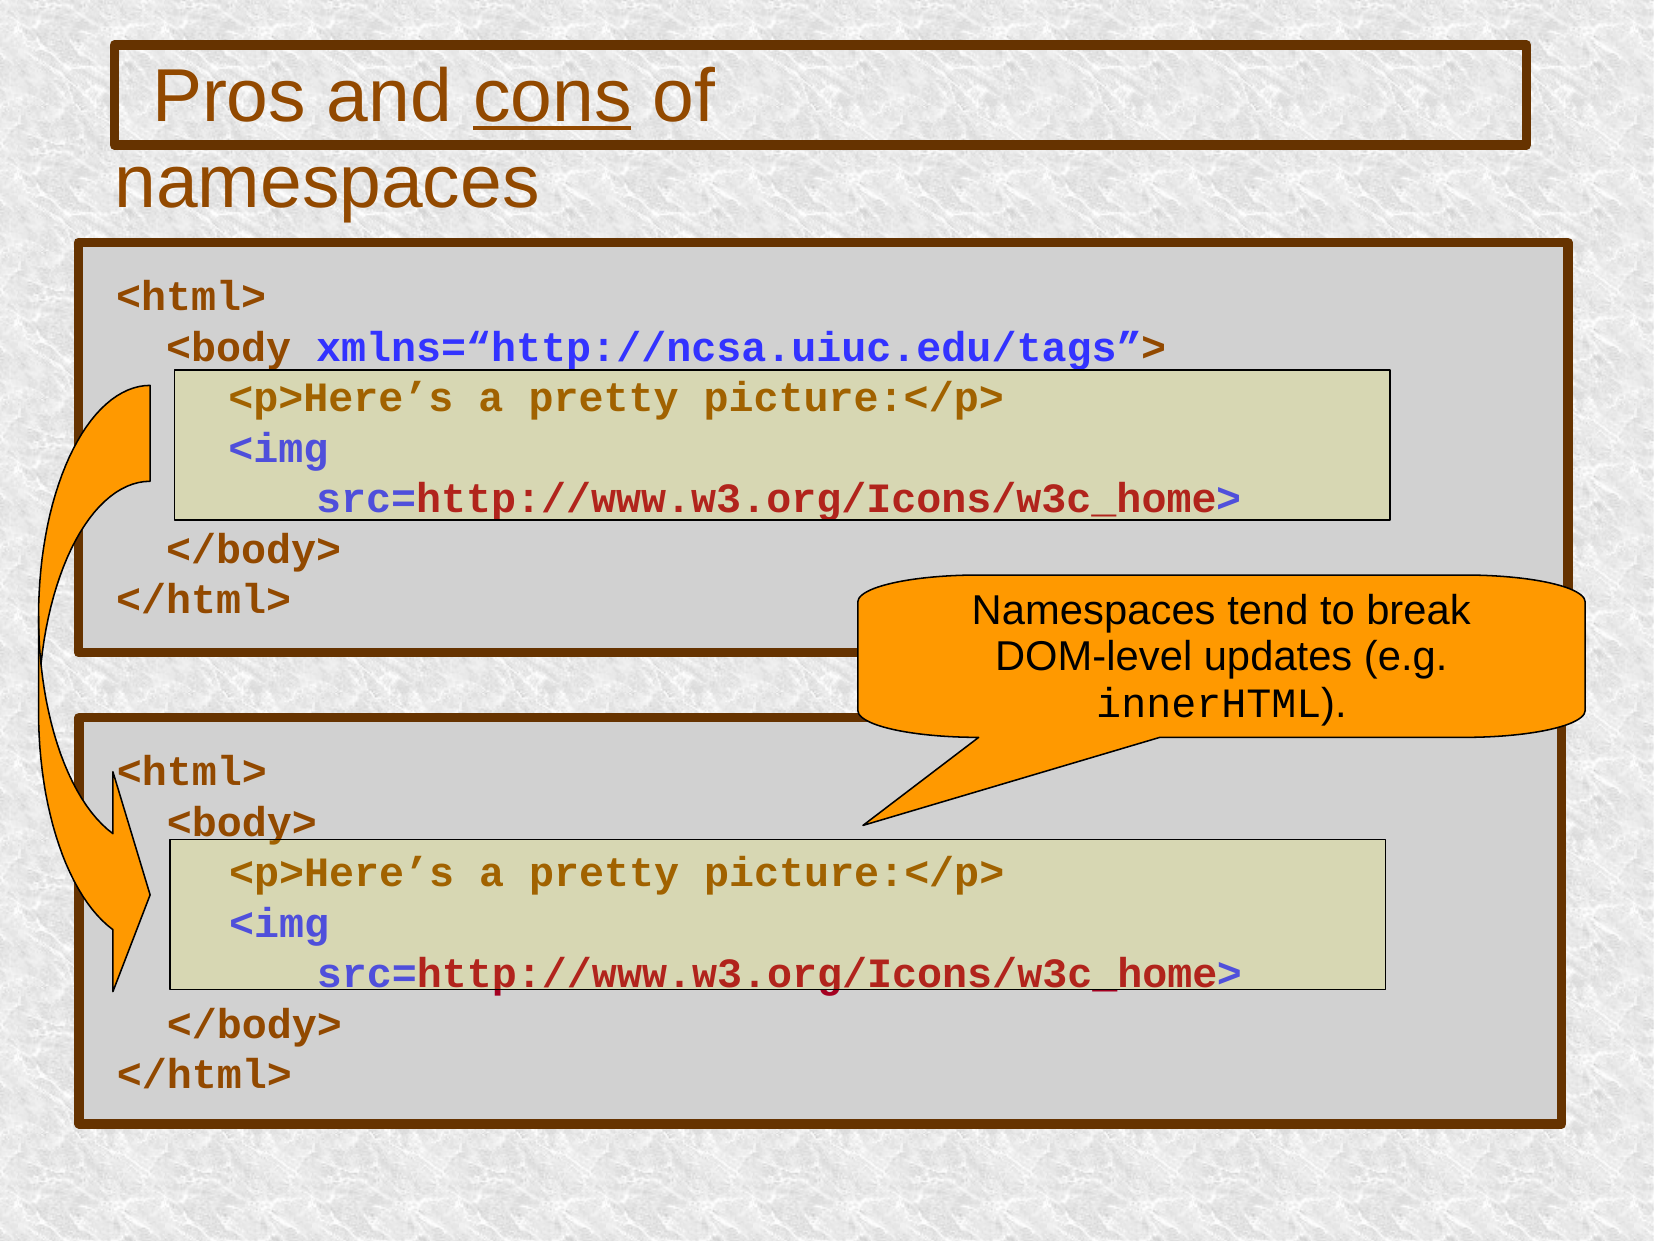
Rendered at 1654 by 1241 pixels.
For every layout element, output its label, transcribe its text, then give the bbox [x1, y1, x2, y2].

text_box [174, 369, 1391, 520]
text_box Namespaces tend to break DOM-level updates (e.g. innerHTML). [857, 575, 1586, 826]
text_box [169, 839, 1386, 990]
title Pros and cons of namespaces [114, 45, 1527, 146]
picture [0, 0, 1654, 1241]
text_box <html> <body> <p>Here’s a pretty picture:</p> <img src=http://www.w3.org/Icons/w3c_home> </body> </html> [79, 717, 1562, 1124]
text_box [38, 385, 151, 992]
text_box <html> <body xmlns=“http://ncsa.uiuc.edu/tags”> <p>Here’s a pretty picture:</p> <img src=http://www.w3.org/Icons/w3c_home> </body> </html> [78, 242, 1569, 653]
